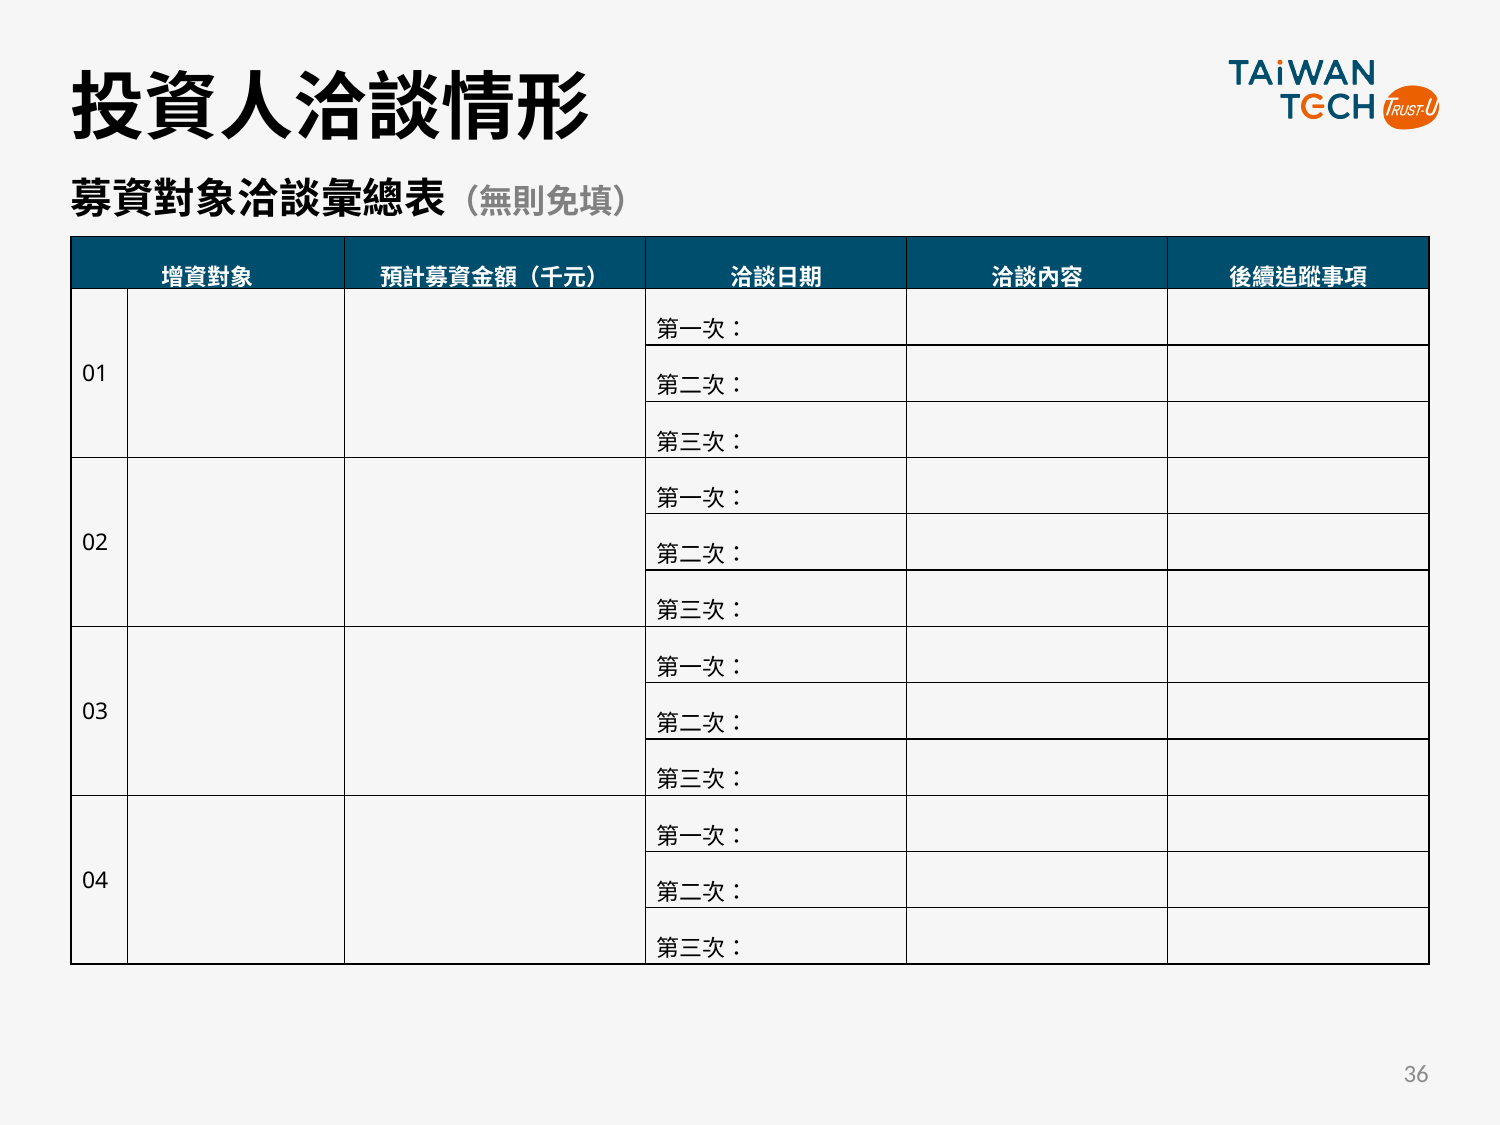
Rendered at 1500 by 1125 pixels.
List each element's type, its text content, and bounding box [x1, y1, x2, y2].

table_cell 02 [72, 458, 127, 626]
table_cell [907, 571, 1167, 626]
slide_number <編號> [1106, 1042, 1445, 1103]
table_cell [1168, 627, 1428, 682]
table_cell 第一次： [646, 627, 906, 682]
table_cell [1168, 402, 1428, 457]
table_cell 第二次： [646, 852, 906, 907]
table_cell [128, 627, 344, 795]
table_cell [907, 796, 1167, 851]
table_header 增資對象 [72, 237, 344, 288]
table_cell [345, 458, 645, 626]
text_box 募資對象洽談彙總表（無則免填） [55, 164, 878, 230]
table_cell [907, 852, 1167, 907]
table_cell [1168, 346, 1428, 401]
table_cell 04 [72, 796, 127, 963]
table_cell [345, 796, 645, 963]
table_cell [128, 289, 344, 457]
table_cell [1168, 289, 1428, 344]
table_cell [128, 458, 344, 626]
table_header 洽談日期 [646, 237, 906, 288]
table_cell [1168, 683, 1428, 738]
table_cell [907, 289, 1167, 344]
table_cell 第二次： [646, 346, 906, 401]
table_cell [1168, 740, 1428, 795]
title 投資人洽談情形 [55, 33, 1444, 156]
table_cell [1168, 796, 1428, 851]
table_cell 第二次： [646, 514, 906, 569]
table_cell [128, 796, 344, 963]
table_cell [907, 402, 1167, 457]
table_cell [907, 458, 1167, 513]
table_cell 第三次： [646, 402, 906, 457]
table_cell [1168, 458, 1428, 513]
table_cell [907, 514, 1167, 569]
table_cell 第二次： [646, 683, 906, 738]
table_cell [1168, 514, 1428, 569]
table_cell [1168, 852, 1428, 907]
table_cell 第一次： [646, 289, 906, 344]
table_cell [907, 627, 1167, 682]
table_cell [907, 683, 1167, 738]
table_cell 第三次： [646, 908, 906, 963]
table_cell 01 [72, 289, 127, 457]
table_cell 第三次： [646, 740, 906, 795]
table_cell [1168, 908, 1428, 963]
table_cell 第一次： [646, 458, 906, 513]
table_cell [345, 627, 645, 795]
table_cell 03 [72, 627, 127, 795]
table_cell [907, 740, 1167, 795]
table_cell 第一次： [646, 796, 906, 851]
table_cell [1168, 571, 1428, 626]
table_cell 第三次： [646, 571, 906, 626]
table_cell [345, 289, 645, 457]
table_header 預計募資金額（千元） [345, 237, 645, 288]
table_header 後續追蹤事項 [1168, 237, 1428, 288]
table_cell [907, 908, 1167, 963]
table_header 洽談內容 [907, 237, 1167, 288]
table_cell [907, 346, 1167, 401]
